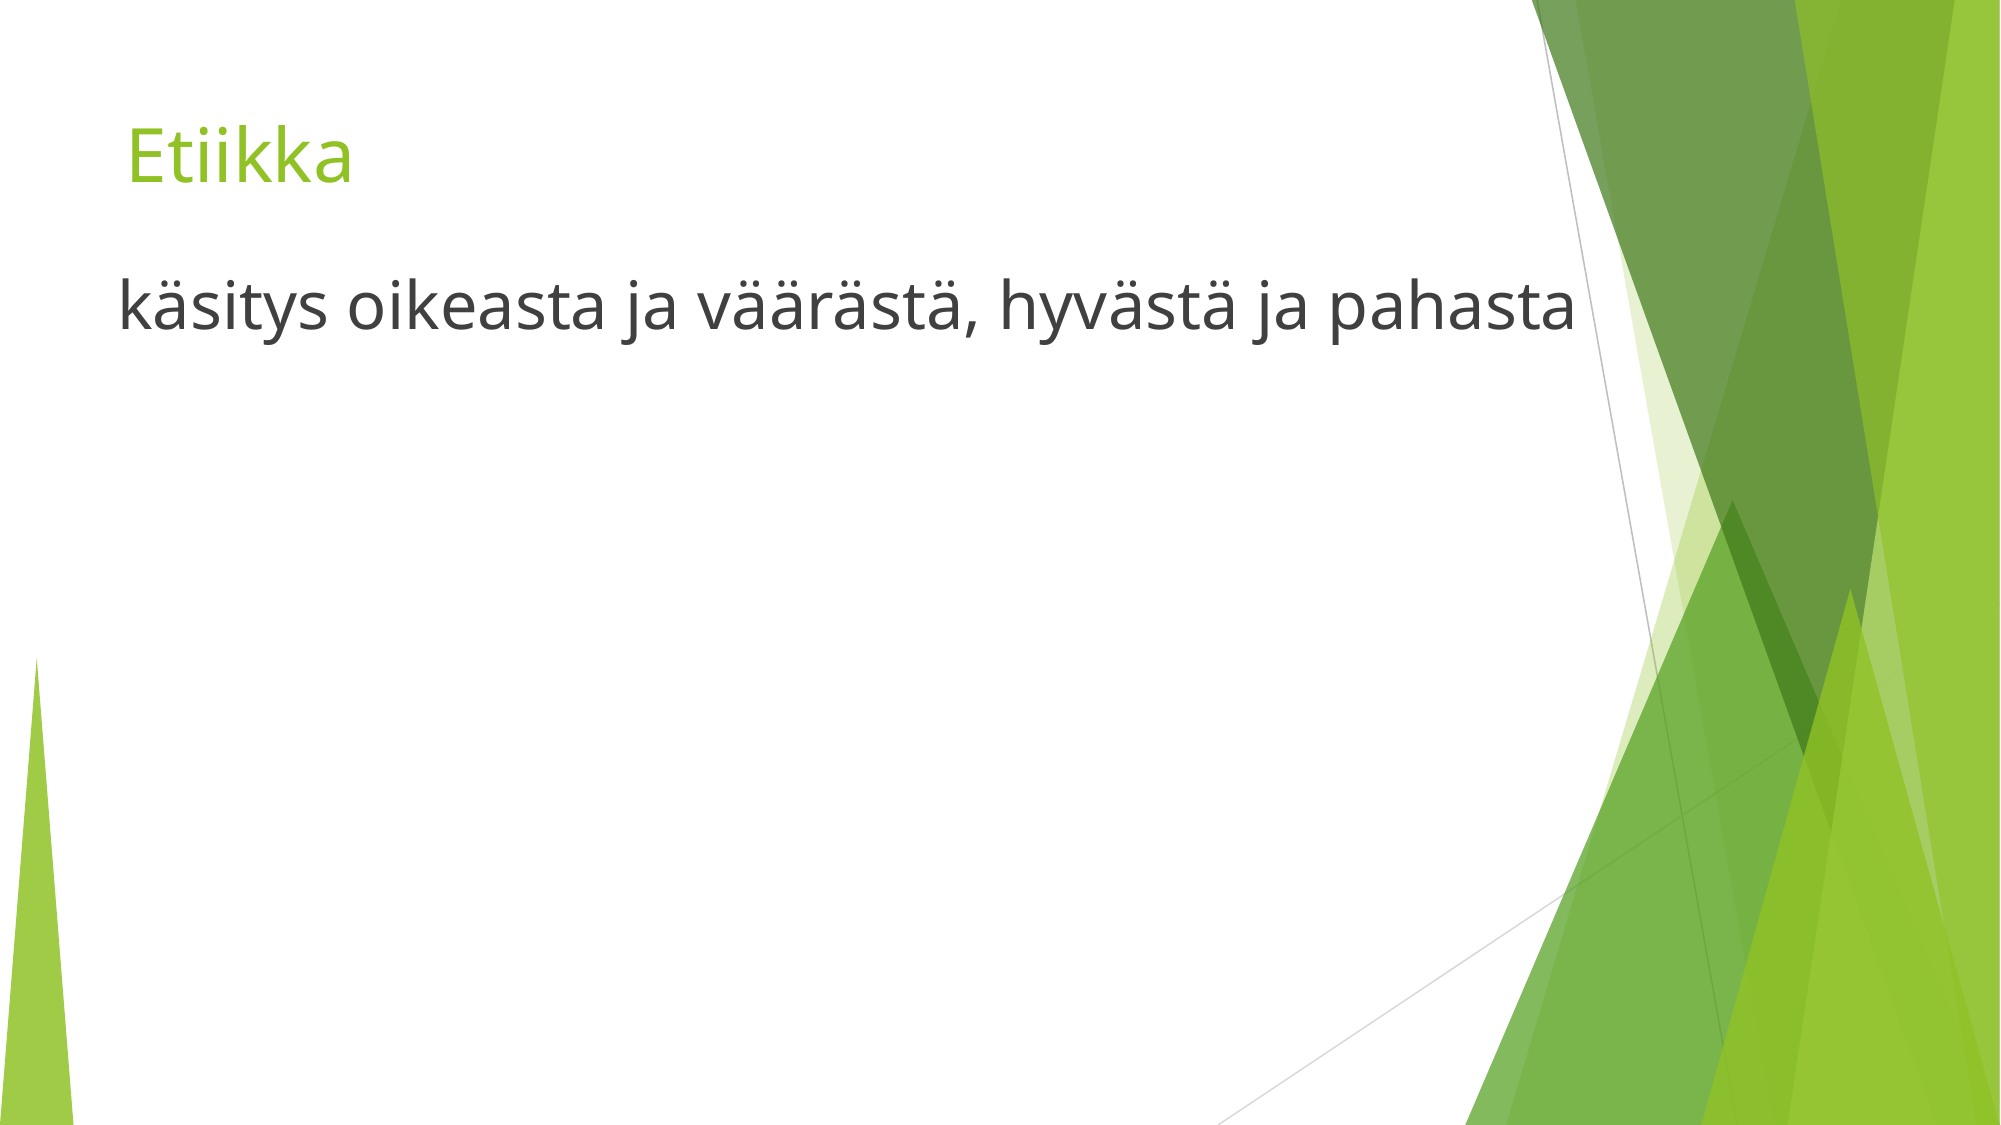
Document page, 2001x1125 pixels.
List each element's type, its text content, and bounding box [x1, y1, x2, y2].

title Etiikka [111, 99, 1522, 263]
list käsitys oikeasta ja väärästä, hyvästä ja pahasta [99, 263, 1900, 916]
